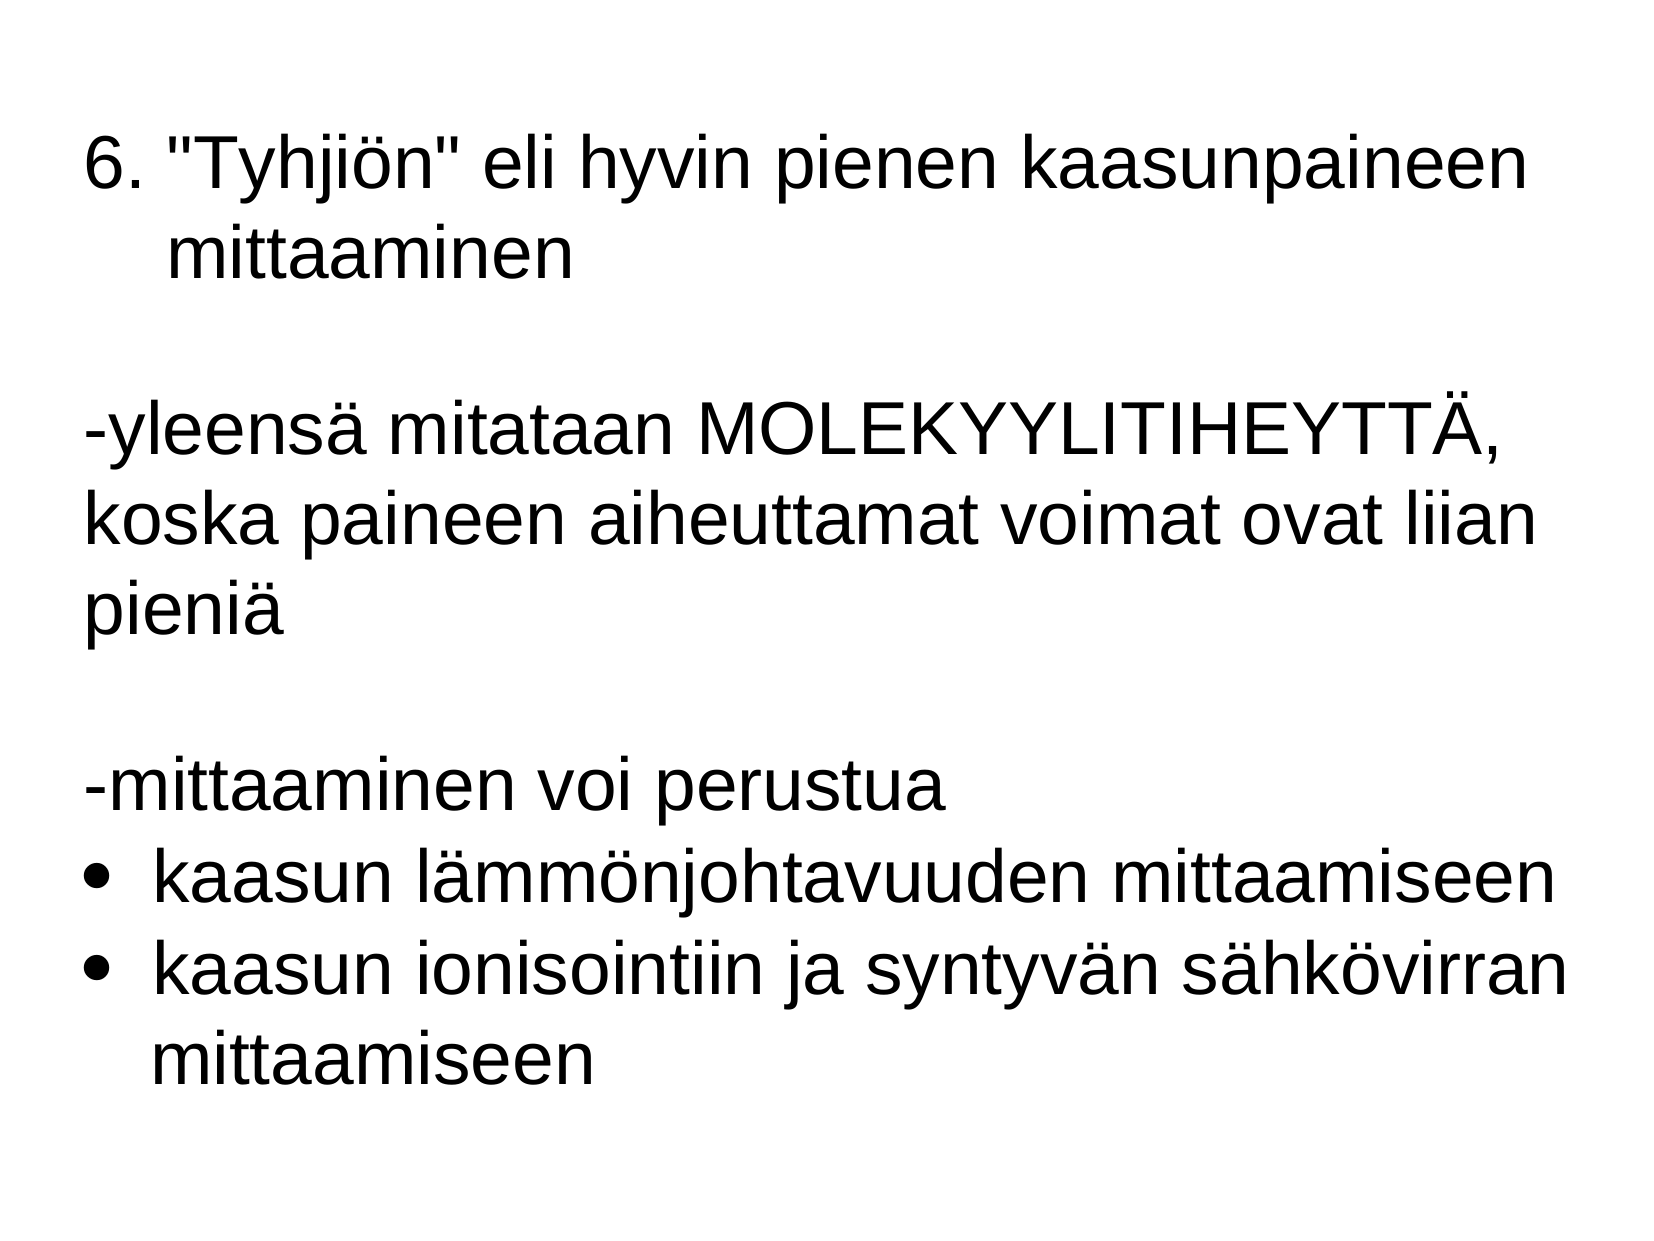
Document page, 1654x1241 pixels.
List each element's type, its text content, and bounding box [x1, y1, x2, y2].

text_box 6. "Tyhjiön" eli hyvin pienen kaasunpaineen mittaaminen -yleensä mitataan MOLEKYYLITIHEYTTÄ, koska paineen aiheuttamat voimat ovat liian pieniä -mittaaminen voi perustua kaasun lämmönjohtavuuden mittaamiseen kaasun ionisointiin ja syntyvän sähkövirran mittaamiseen [68, 106, 1595, 1156]
